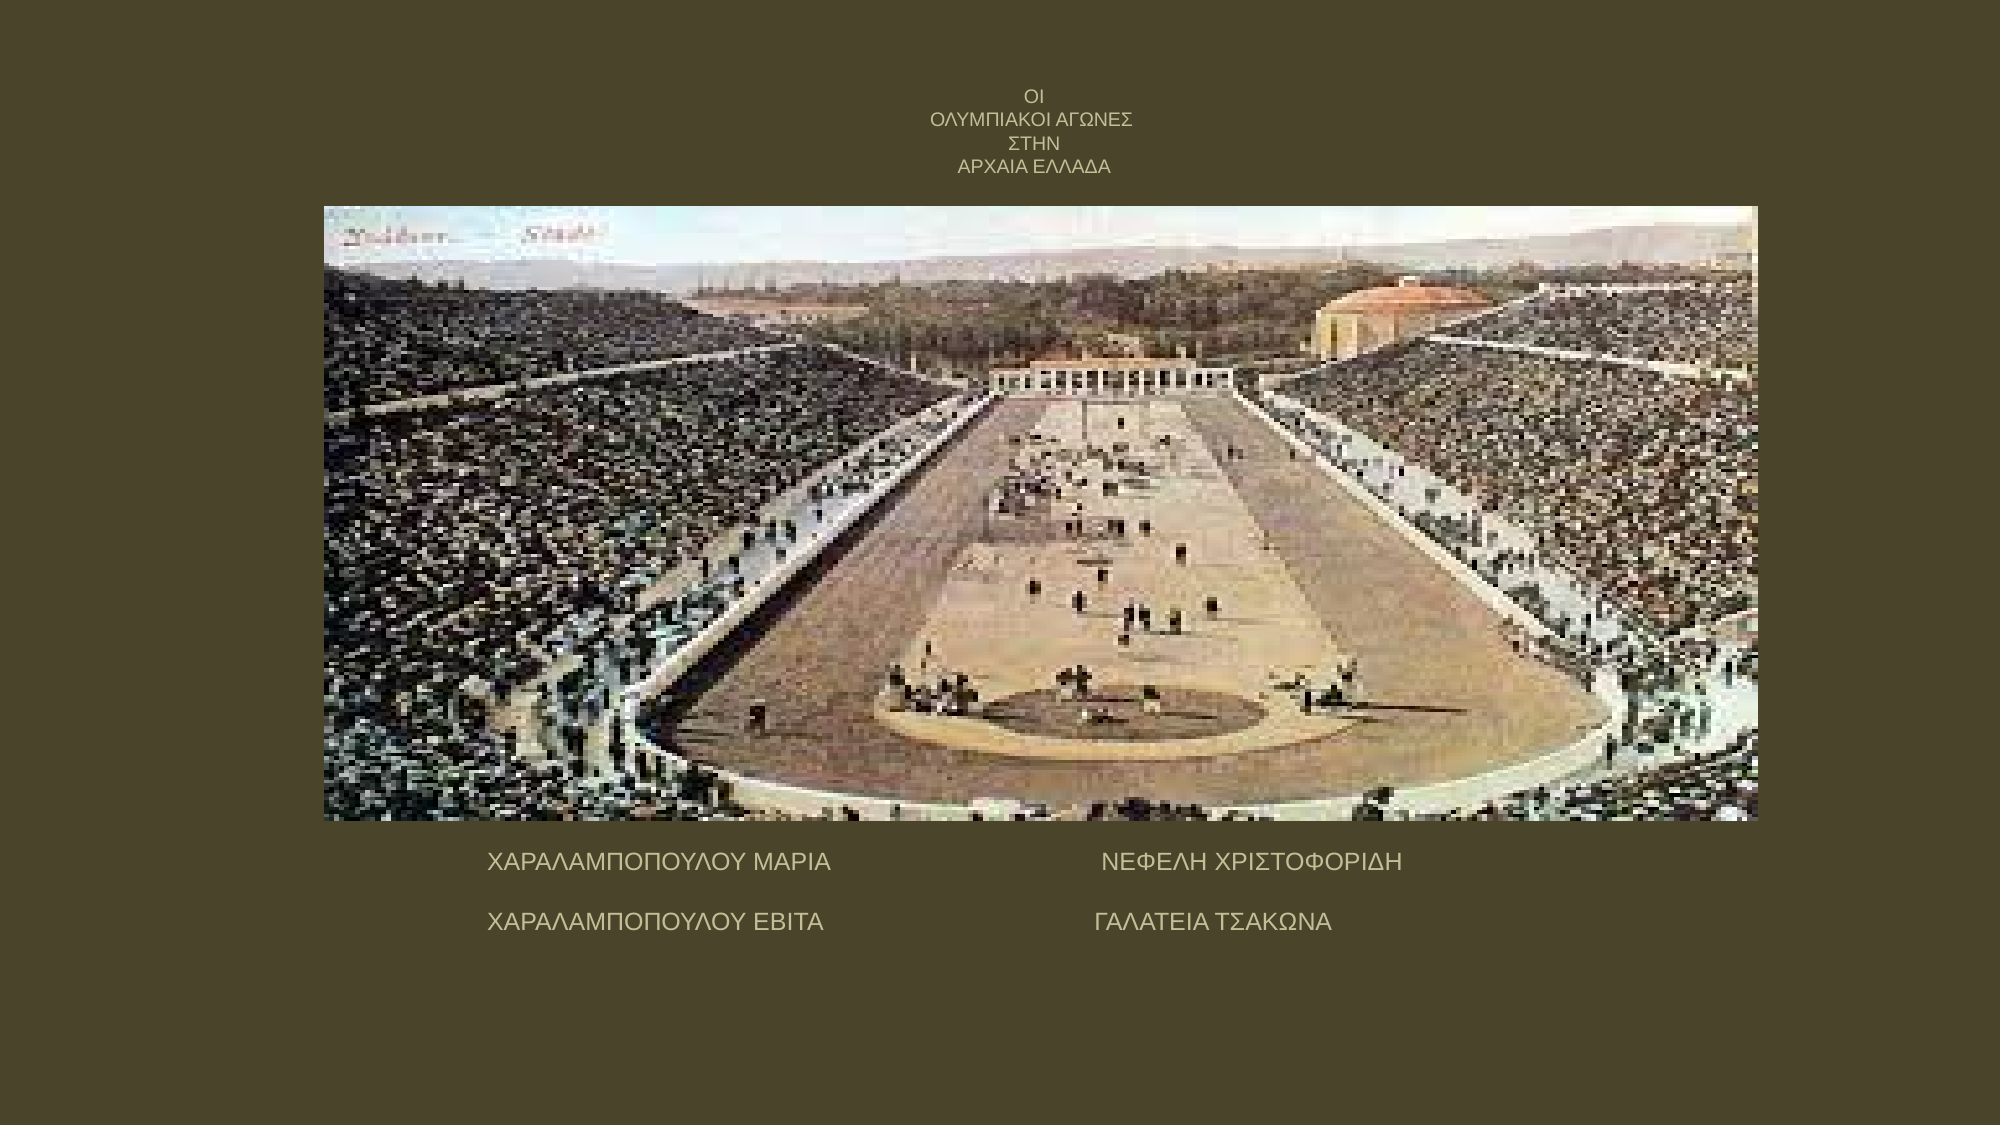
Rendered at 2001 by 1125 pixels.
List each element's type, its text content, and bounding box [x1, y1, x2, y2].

picture [324, 206, 1758, 821]
title ΟΙ ΟΛΥΜΠΙΑΚΟΙ ΑΓΩΝΕΣ ΣΤΗΝ ΑΡΧΑΙΑ ΕΛΛΑΔΑ [99, 29, 1969, 279]
text_box ΧΑΡΑΛΑΜΠΟΠΟΥΛΟΥ ΜΑΡΙΑ ΧΑΡΑΛΑΜΠΟΠΟΥΛΟΥ ΕΒΙΤΑ ΝΕΦΕΛΗ ΧΡΙΣΤΟΦΟΡΙΔΗ ΓΑΛΑΤΕΙΑ ΤΣΑΚΩΝΑ [472, 838, 1717, 1003]
